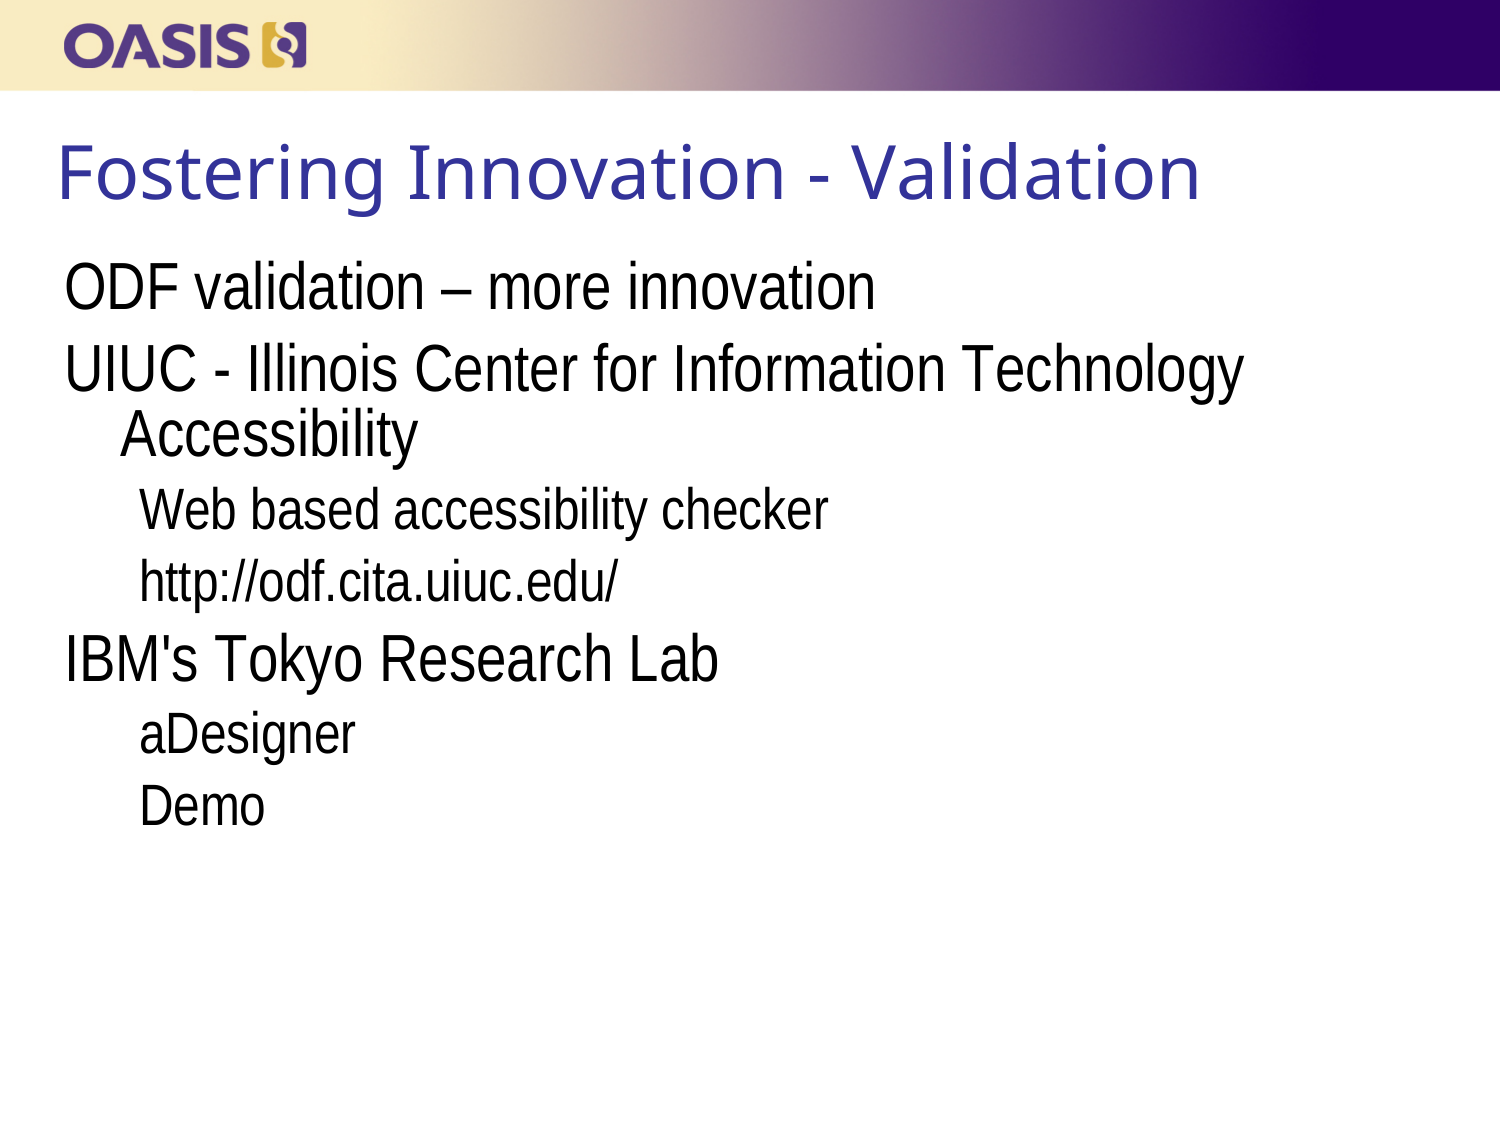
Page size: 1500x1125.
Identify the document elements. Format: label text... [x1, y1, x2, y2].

picture [0, 0, 1500, 1125]
title Fostering Innovation - Validation [55, 121, 1484, 229]
list ODF validation – more innovation UIUC - Illinois Center for Information Technology Accessibility Web based accessibility checker http://odf.cita.uiuc.edu/ IBM's Tokyo Research Lab aDesigner Demo [64, 257, 1402, 1017]
